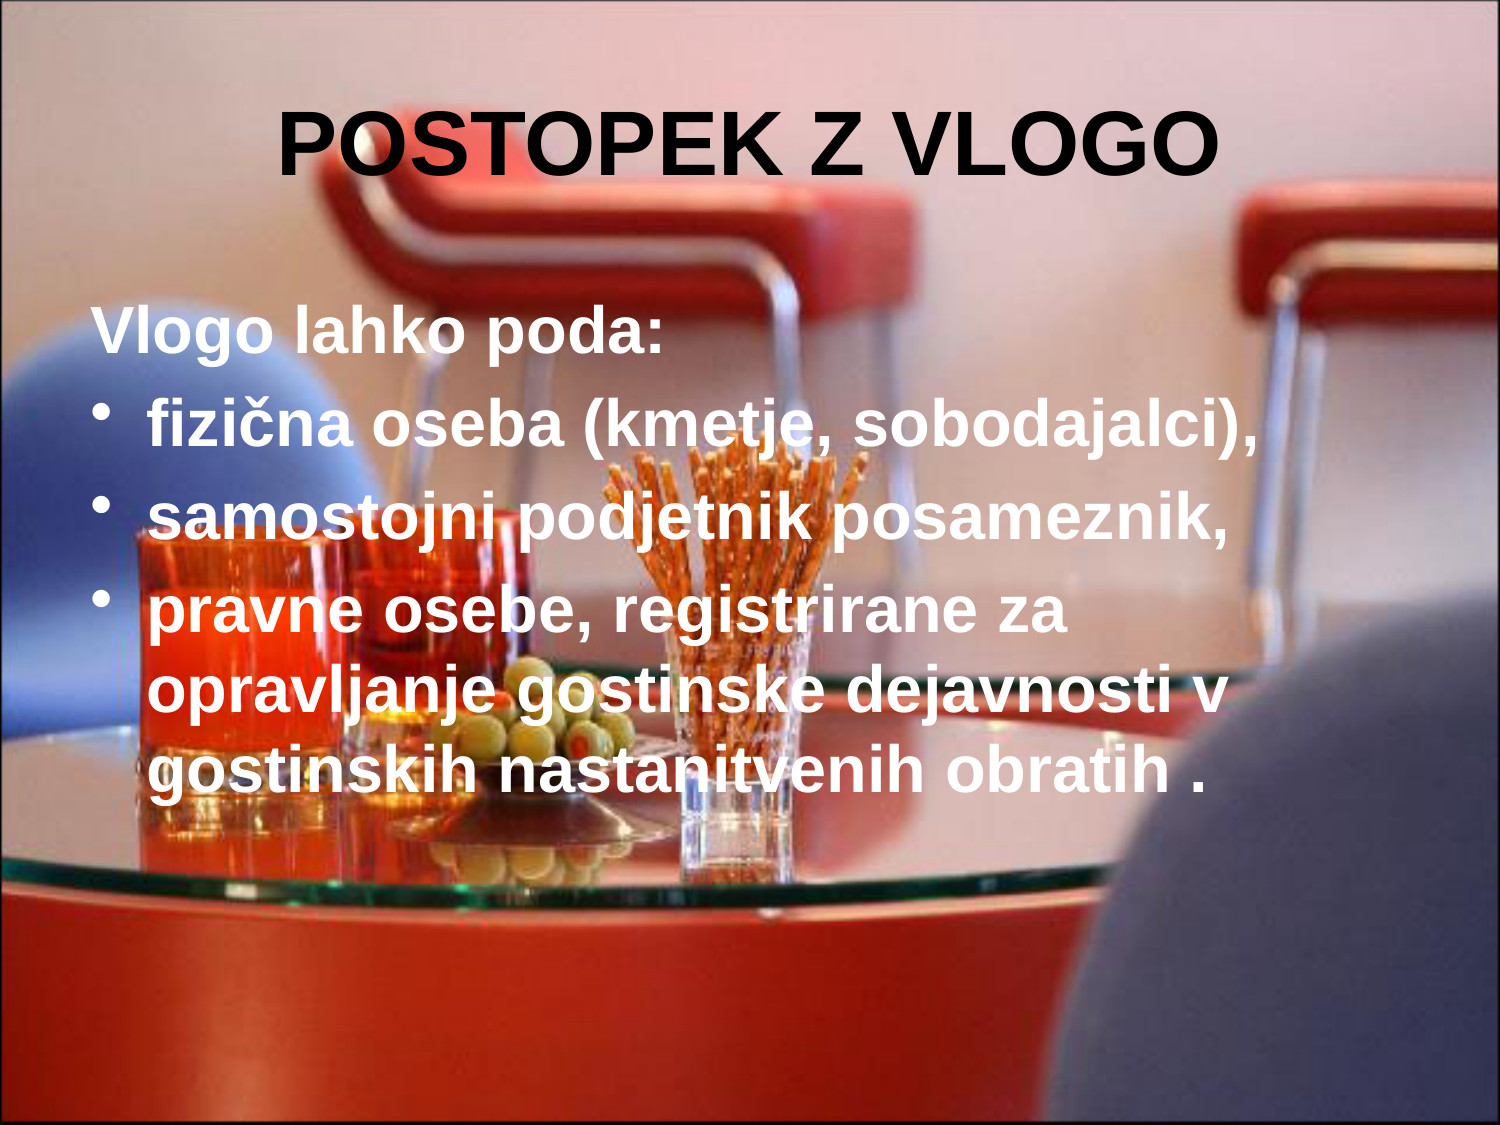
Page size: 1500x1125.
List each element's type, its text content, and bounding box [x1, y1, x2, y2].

picture [0, 0, 1500, 1125]
title POSTOPEK Z VLOGO [75, 45, 1425, 233]
list Vlogo lahko poda: fizična oseba (kmetje, sobodajalci), samostojni podjetnik posameznik, pravne osebe, registrirane za opravljanje gostinske dejavnosti v gostinskih nastanitvenih obratih . [75, 278, 1425, 1125]
